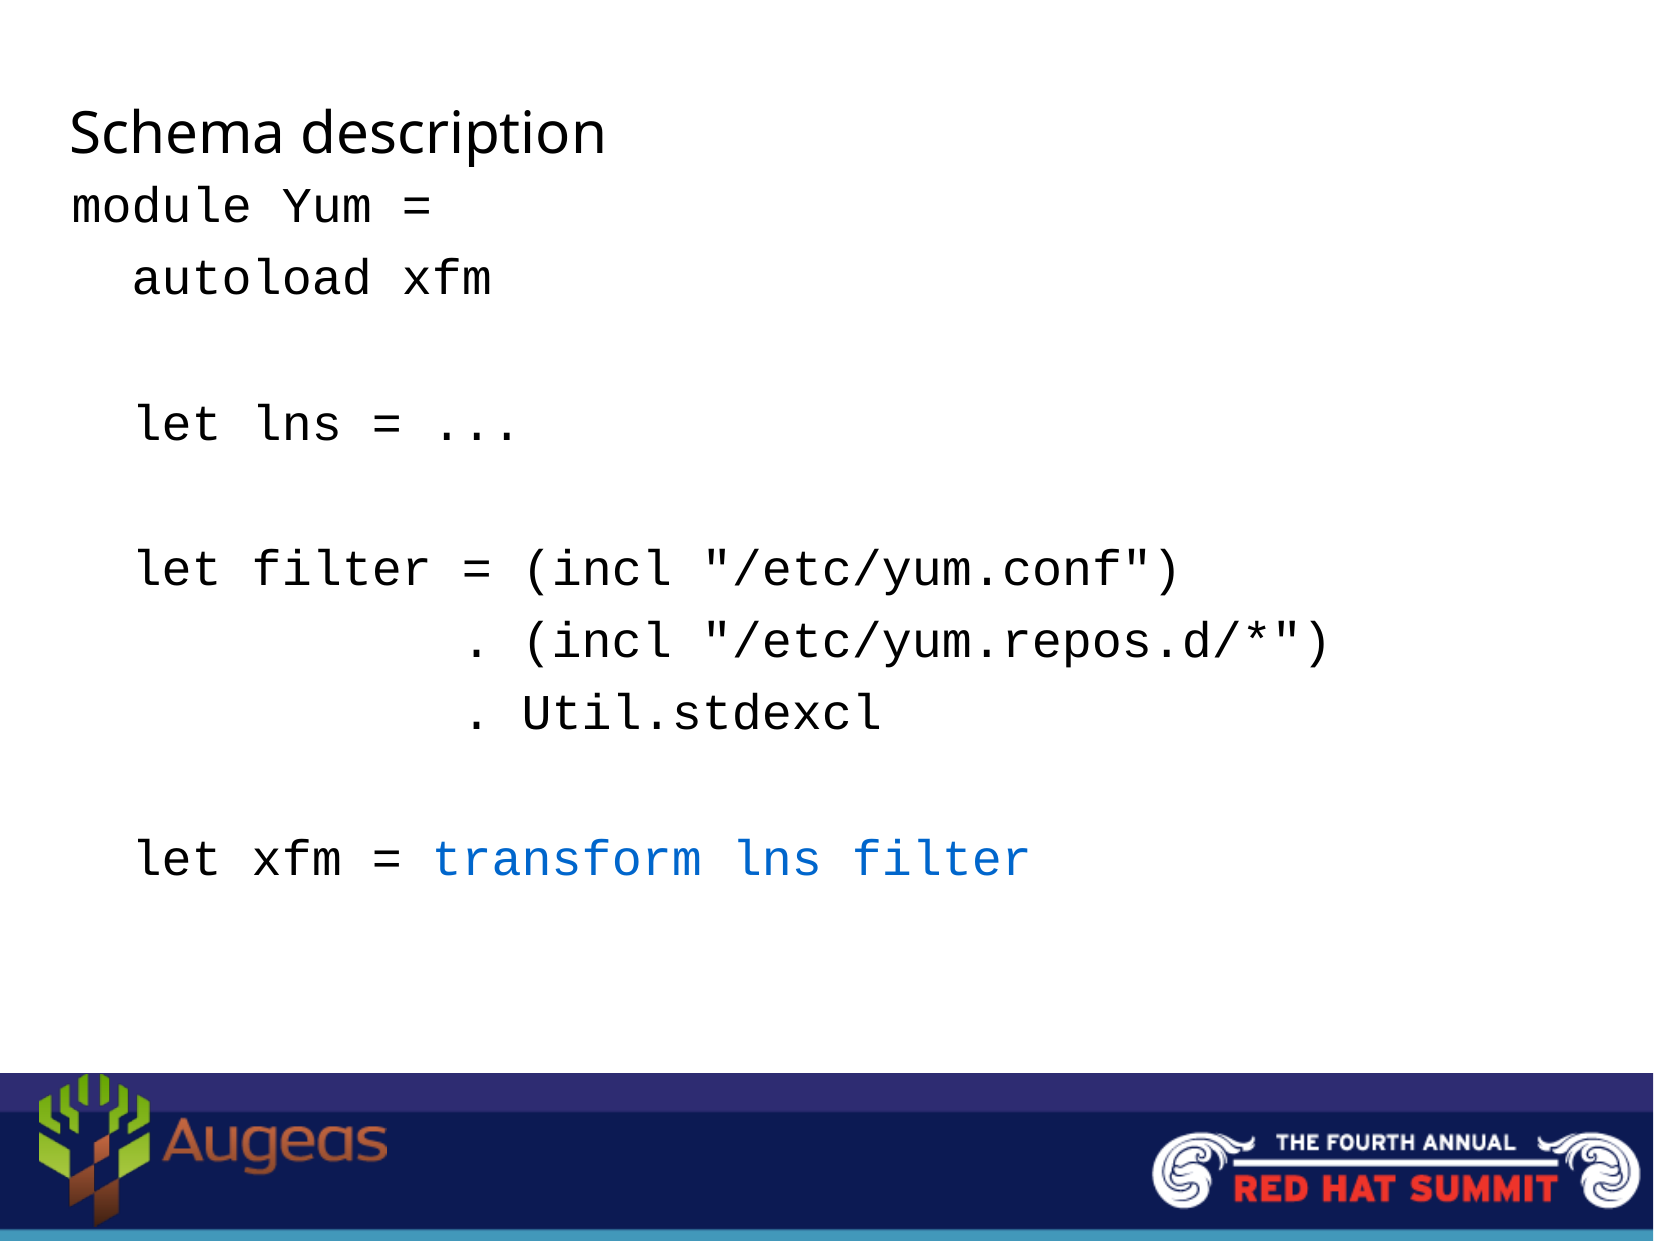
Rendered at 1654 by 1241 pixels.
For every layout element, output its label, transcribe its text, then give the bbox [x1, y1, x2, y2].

picture [0, 1073, 1654, 1241]
title Schema description [69, 71, 1501, 190]
list module Yum = autoload xfm let lns = ... let filter = (incl "/etc/yum.conf") . (incl "/etc/yum.repos.d/*") . Util.stdexcl let xfm = transform lns filter [71, 180, 1495, 1089]
